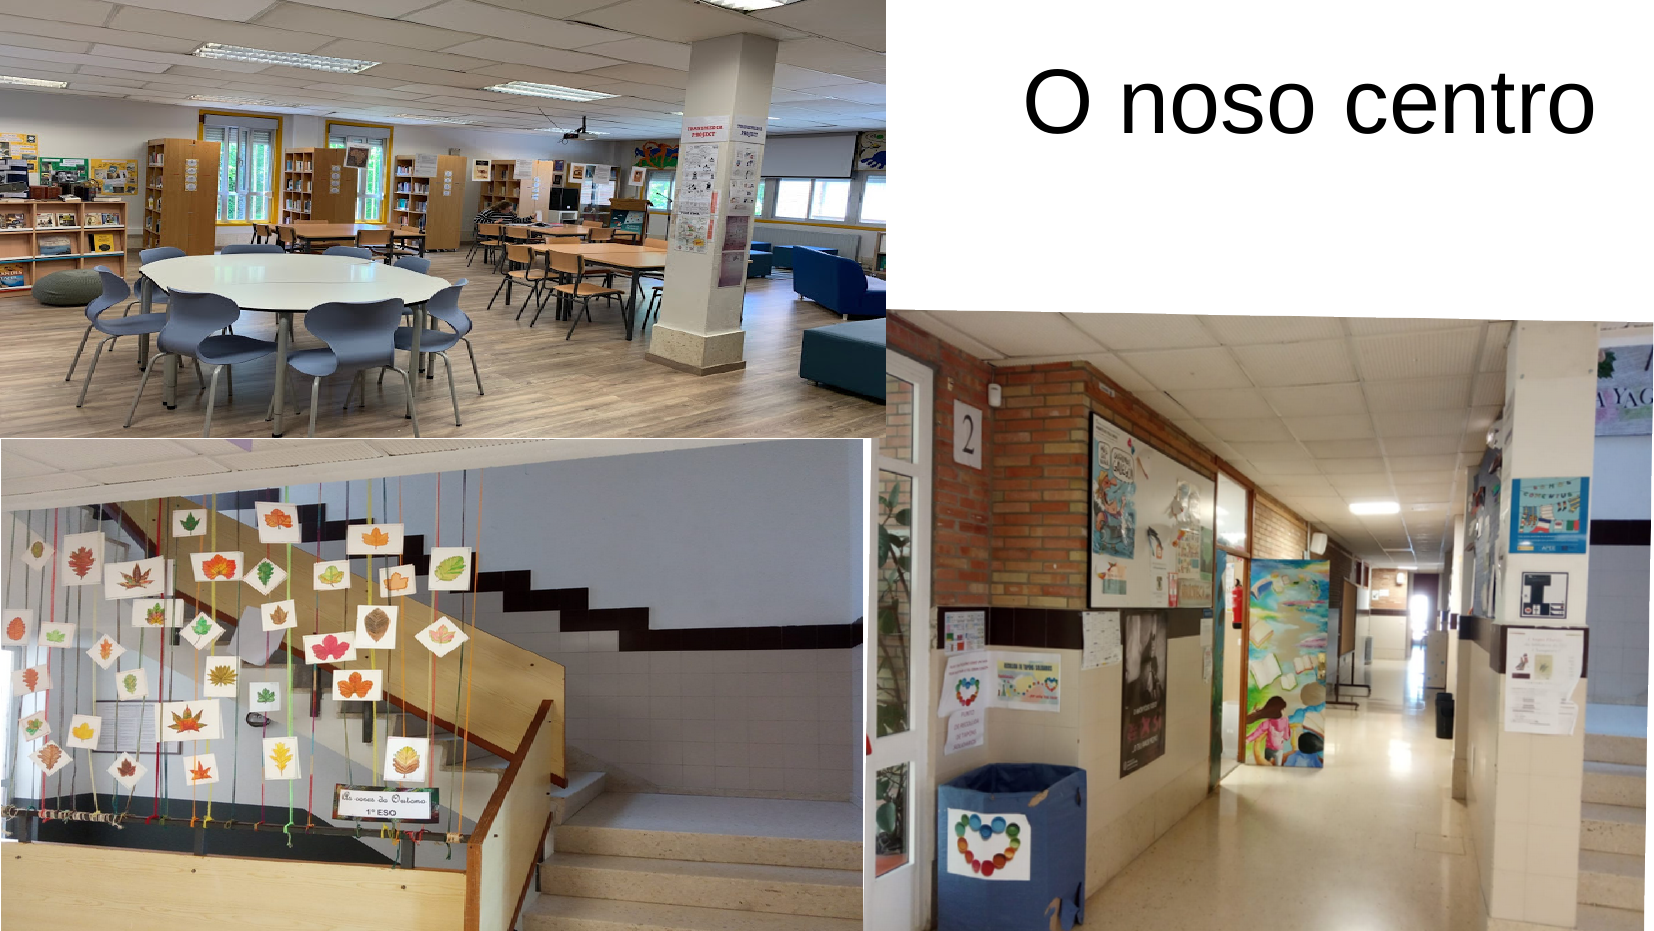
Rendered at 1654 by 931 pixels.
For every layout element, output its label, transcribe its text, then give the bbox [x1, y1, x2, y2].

picture [0, 0, 1654, 931]
title O noso centro [886, 15, 1619, 189]
